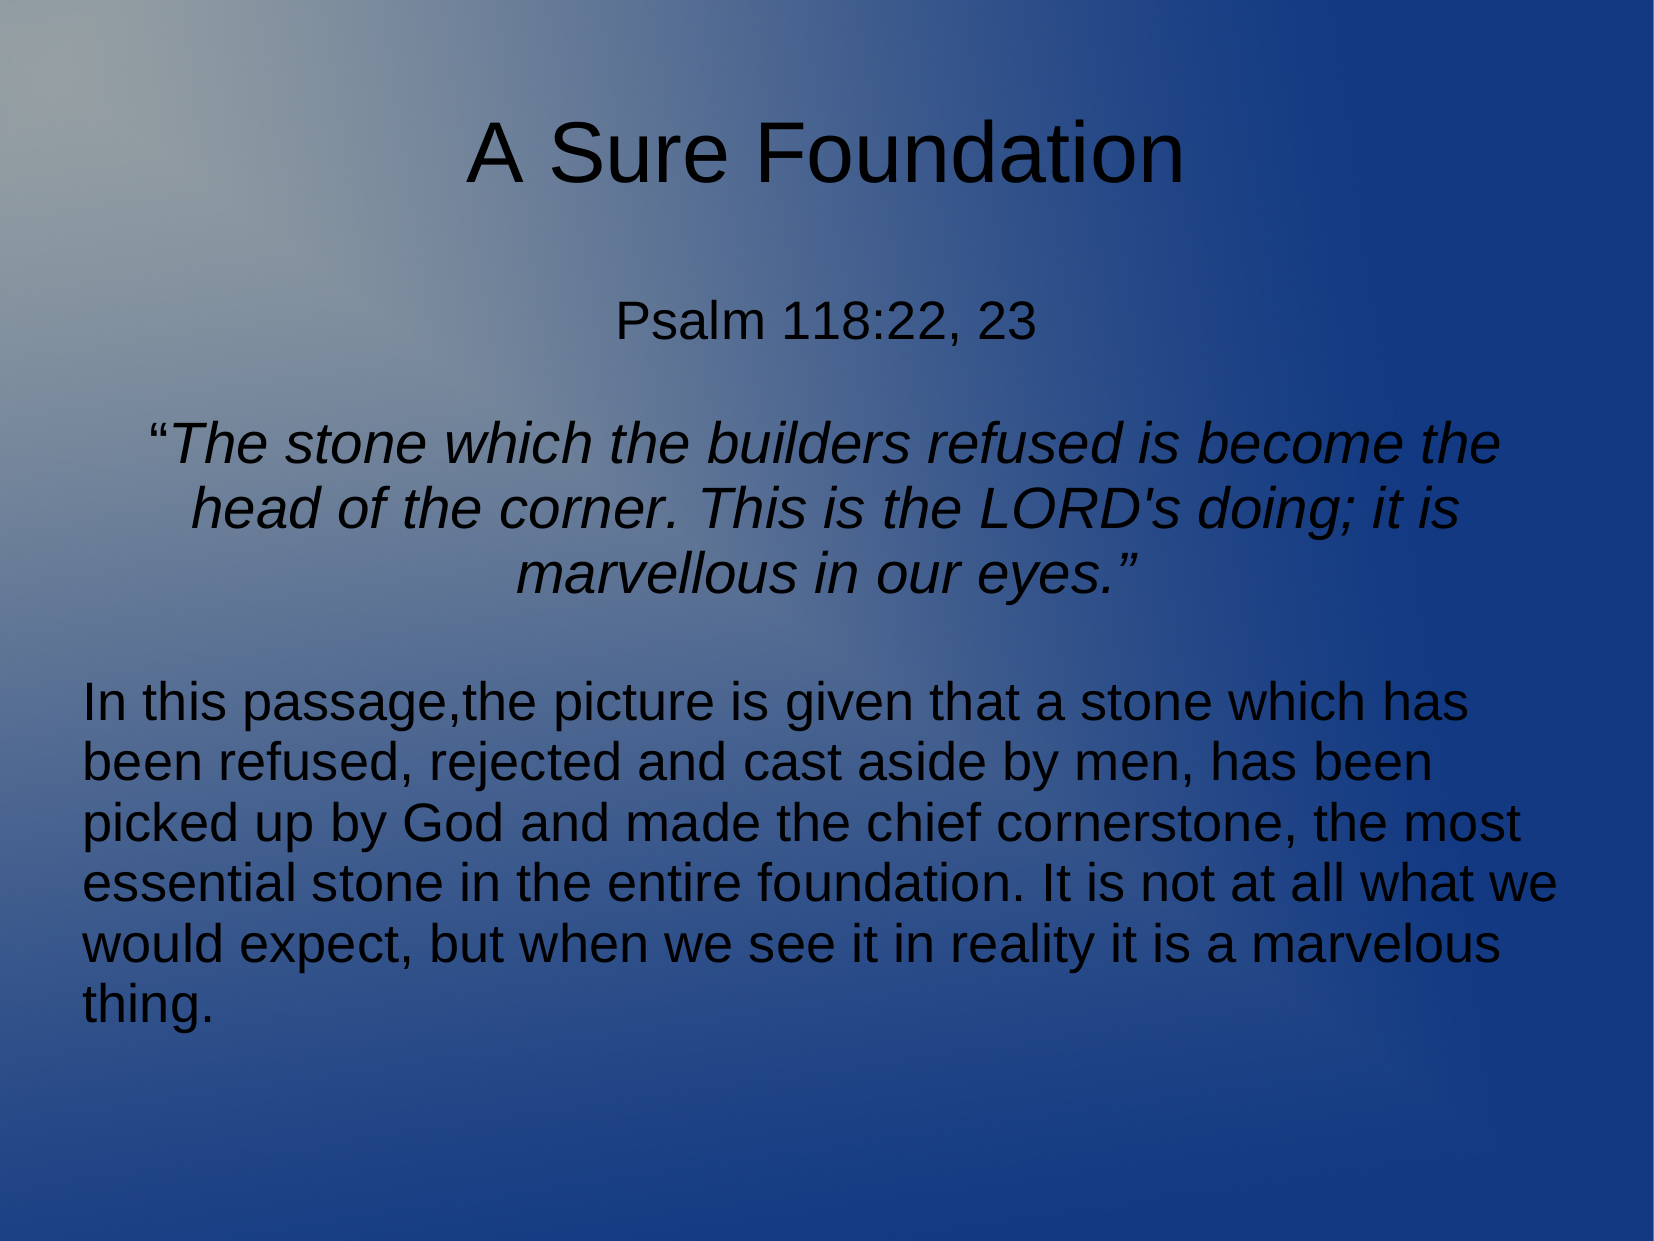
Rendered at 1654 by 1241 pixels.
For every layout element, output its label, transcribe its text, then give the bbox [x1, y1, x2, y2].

title A Sure Foundation [82, 49, 1571, 257]
picture [0, 0, 1654, 1241]
subtitle Psalm 118:22, 23 “The stone which the builders refused is become the head of the corner. This is the LORD's doing; it is marvellous in our eyes.” In this passage,the picture is given that a stone which has been refused, rejected and cast aside by men, has been picked up by God and made the chief cornerstone, the most essential stone in the entire foundation. It is not at all what we would expect, but when we see it in reality it is a marvelous thing. [82, 290, 1571, 1109]
